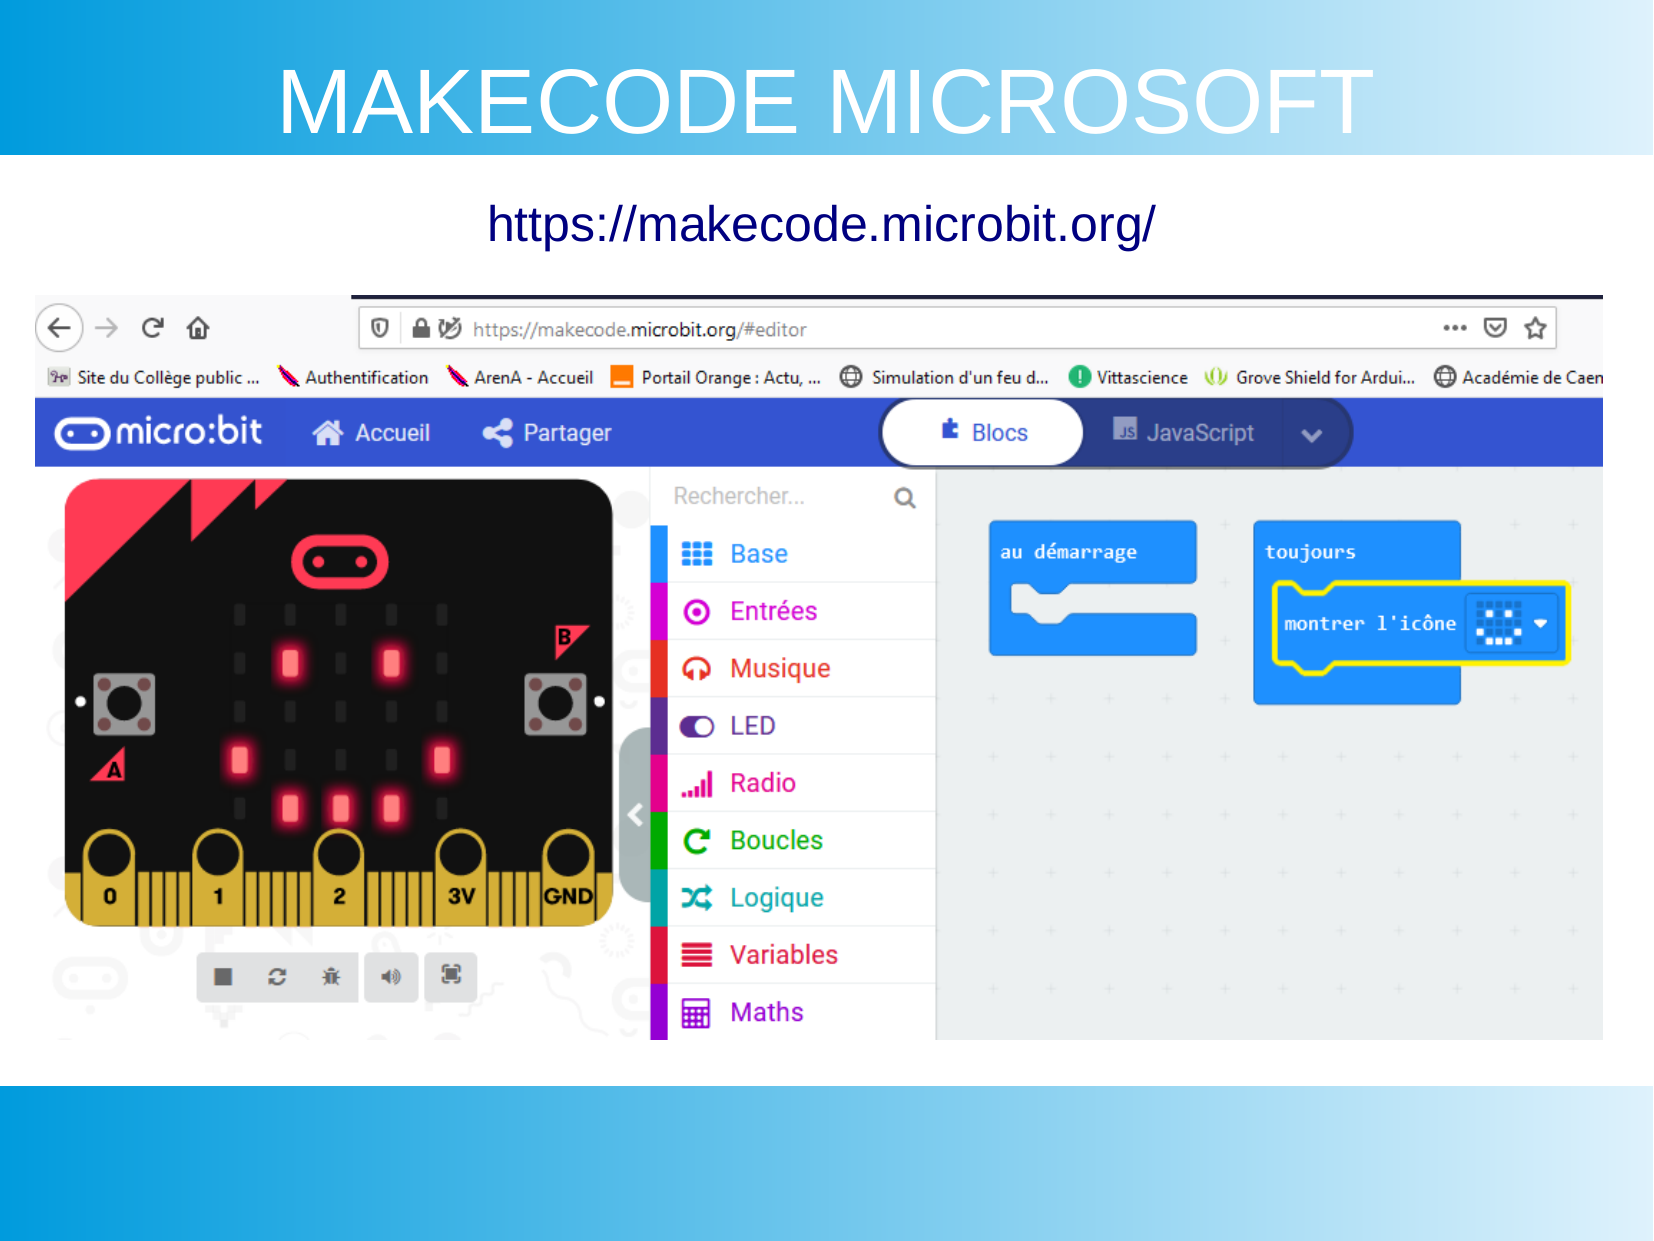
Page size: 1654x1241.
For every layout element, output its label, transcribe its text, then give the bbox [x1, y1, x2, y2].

text_box https://makecode.microbit.org/ [472, 189, 1173, 295]
picture [35, 295, 1603, 1040]
title MAKECODE MICROSOFT [82, 49, 1571, 155]
